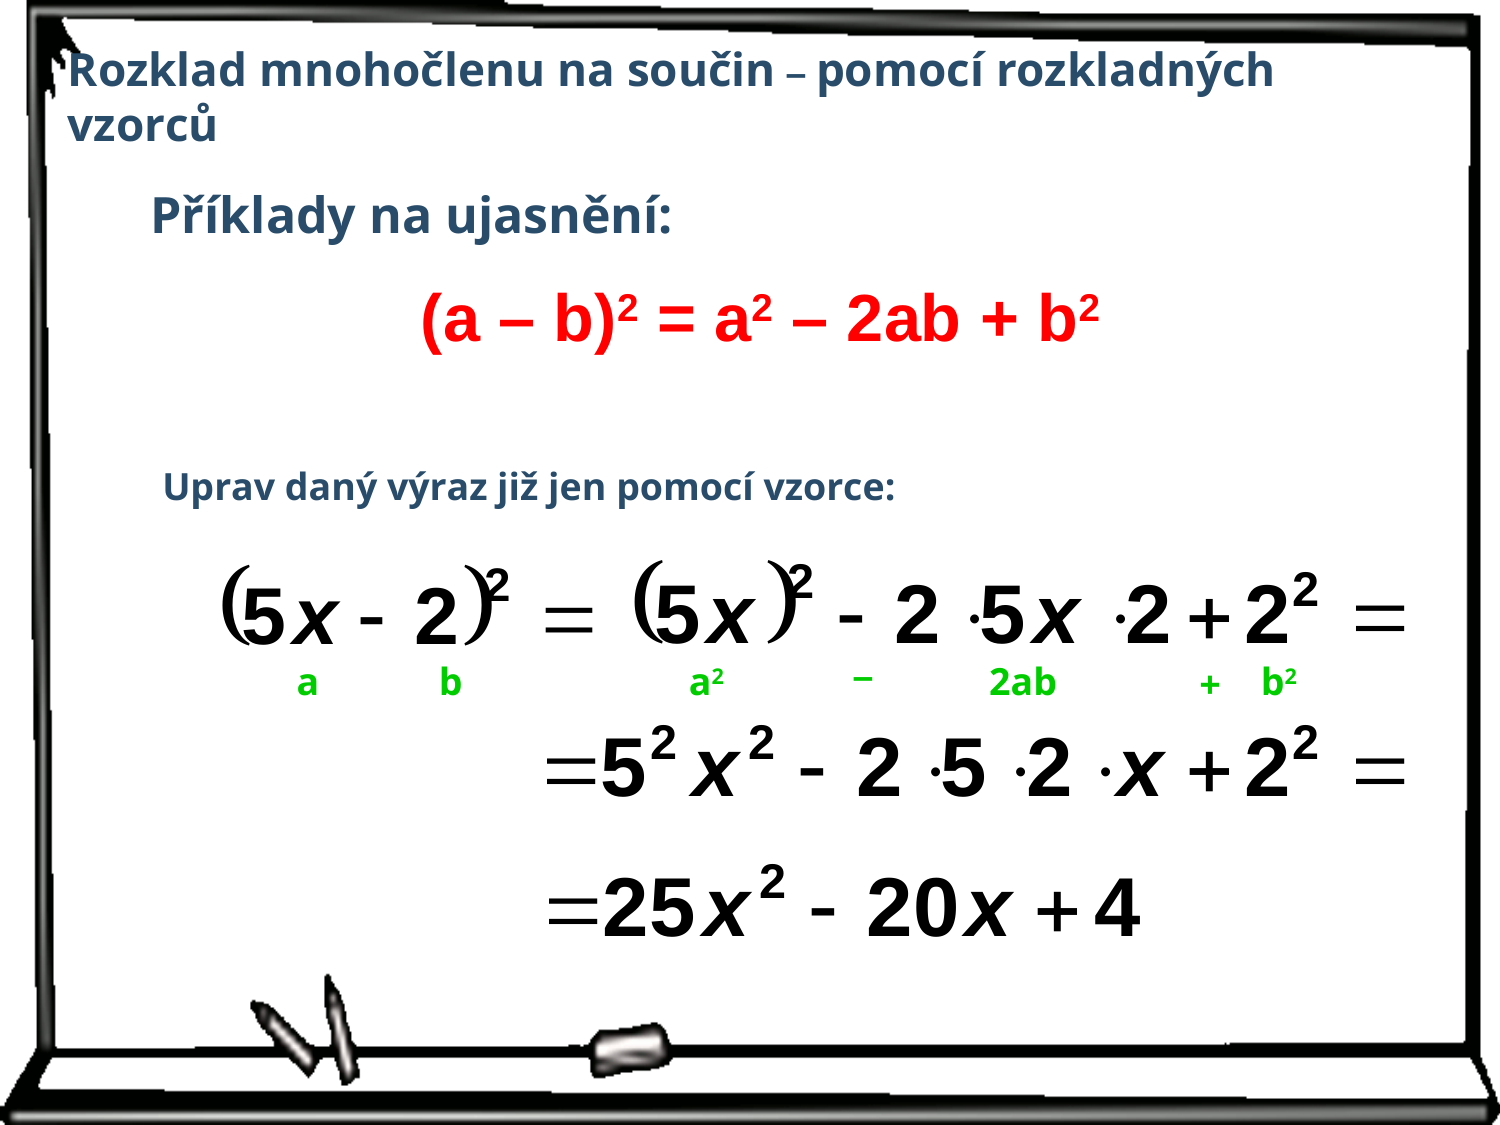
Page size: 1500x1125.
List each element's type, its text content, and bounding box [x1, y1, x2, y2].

picture [0, 0, 1500, 1125]
chart [527, 845, 1154, 958]
text_box a [281, 639, 342, 722]
text_box a2 [674, 639, 774, 706]
text_box (a – b)2 = a2 – 2ab + b2 [406, 266, 1115, 363]
text_box Rozklad mnohočlenu na součin – pomocí rozkladných vzorců [53, 54, 1447, 138]
text_box [208, 550, 599, 679]
text_box + [1184, 641, 1291, 725]
text_box Uprav daný výraz již jen pomocí vzorce: [147, 444, 1093, 528]
chart [525, 706, 1408, 818]
chart [620, 546, 1406, 679]
text_box b [423, 639, 484, 722]
text_box Příklady na ujasnění: [135, 172, 1447, 256]
text_box b2 [1246, 639, 1353, 706]
text_box 2ab [974, 639, 1081, 706]
text_box – [837, 633, 937, 716]
